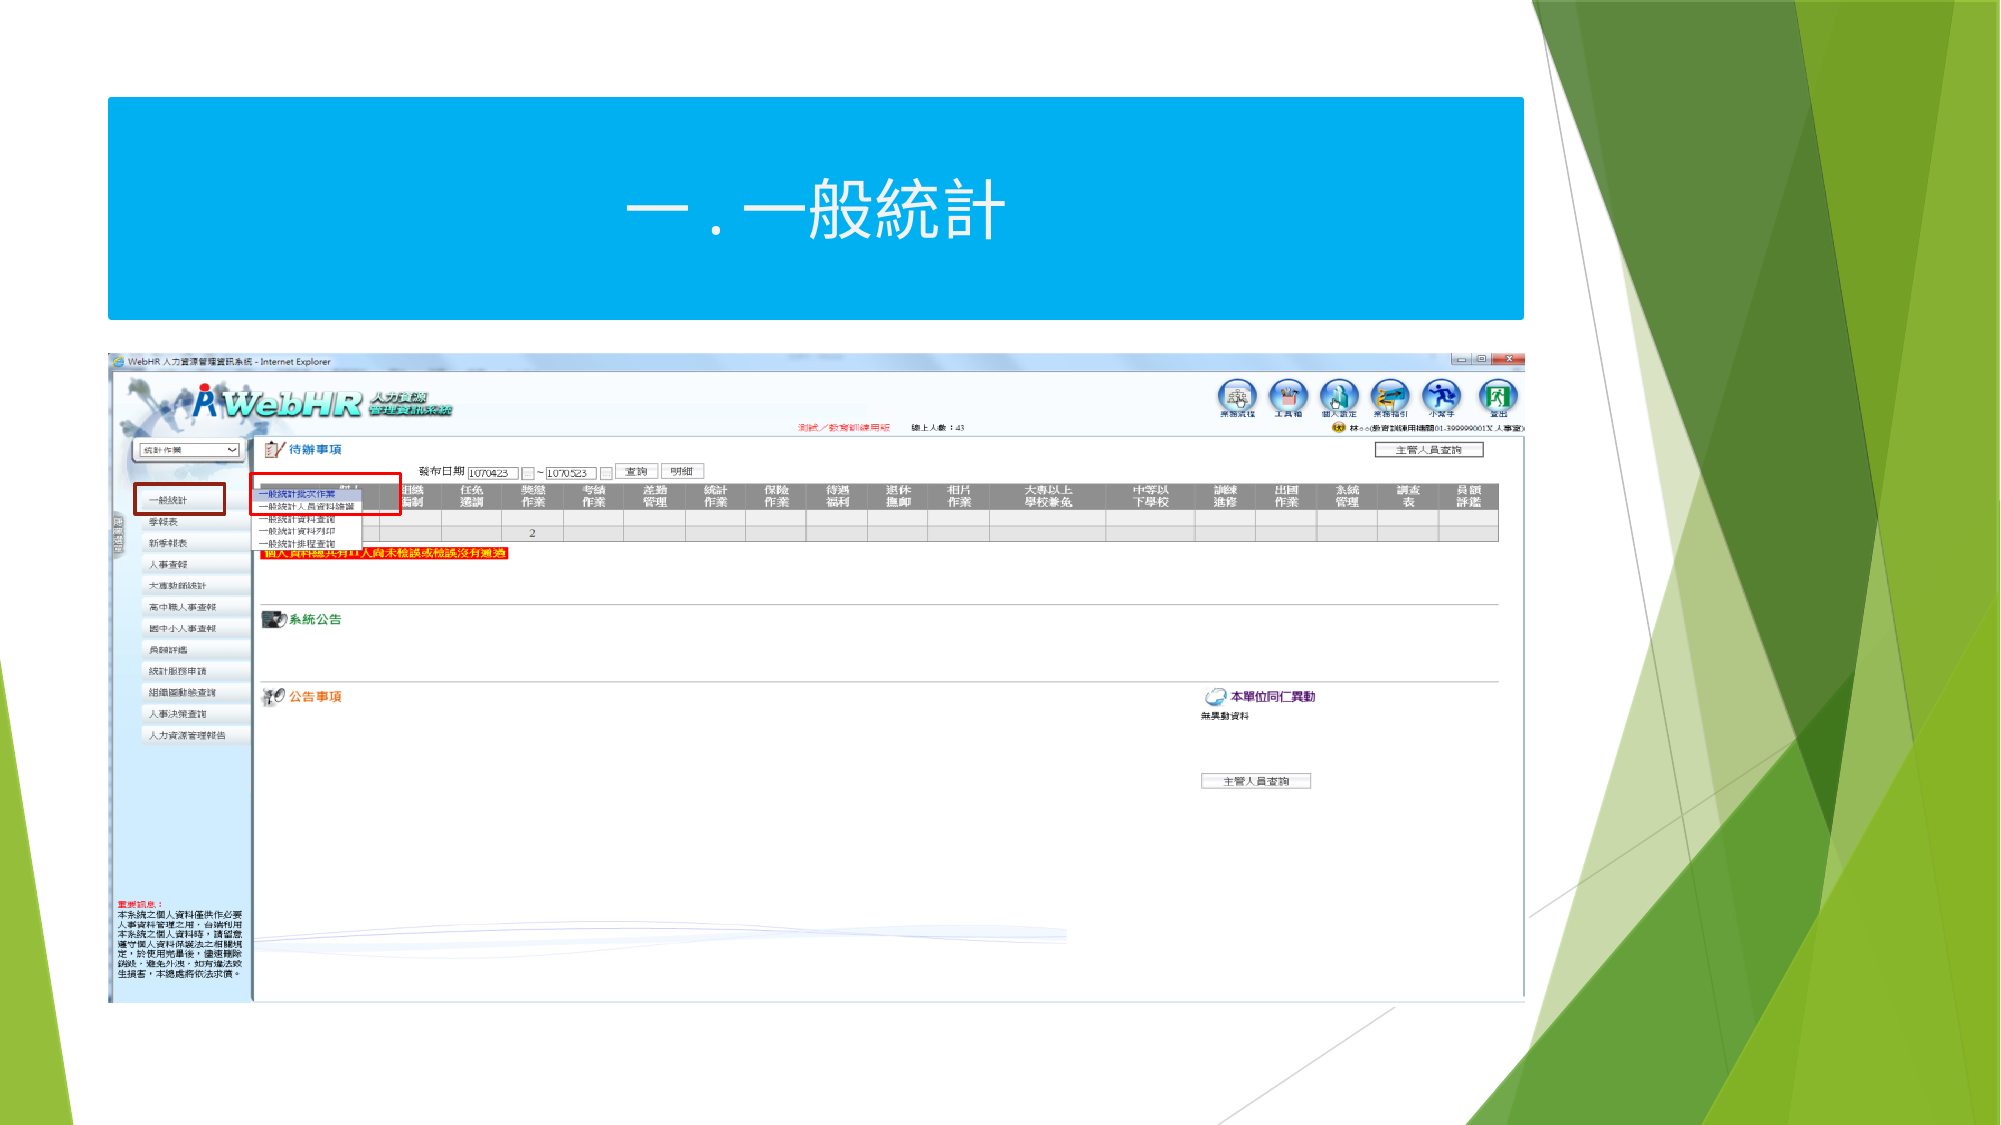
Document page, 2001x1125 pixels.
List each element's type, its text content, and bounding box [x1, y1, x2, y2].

title 一.一般統計 [111, 99, 1522, 317]
picture [107, 352, 1525, 1003]
